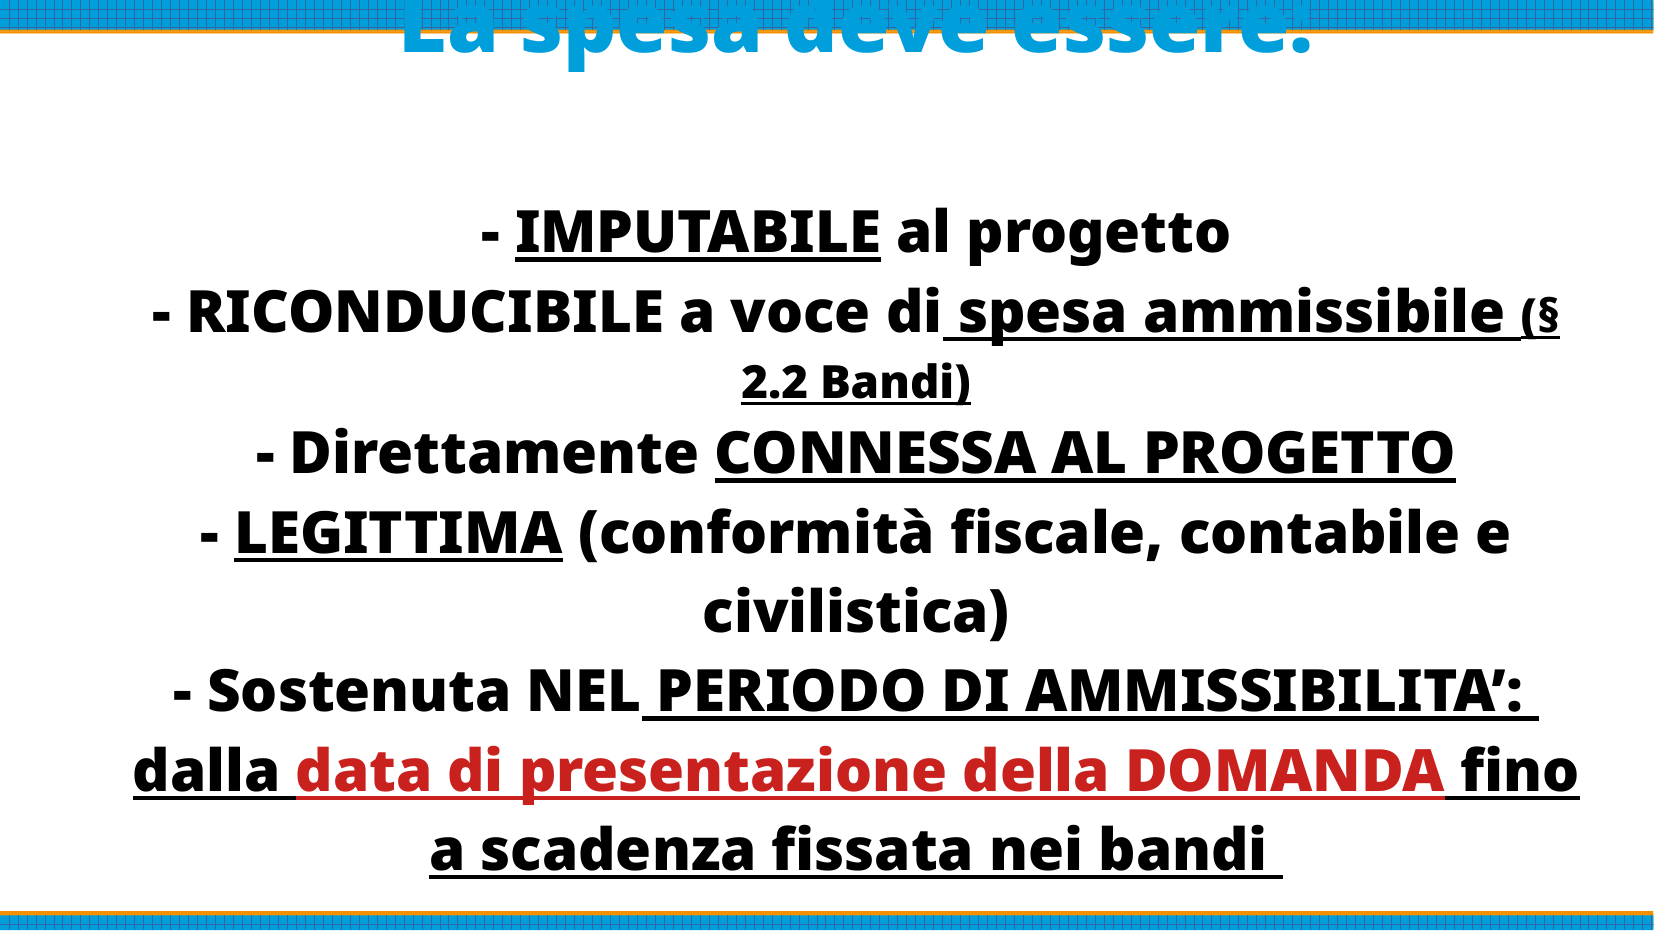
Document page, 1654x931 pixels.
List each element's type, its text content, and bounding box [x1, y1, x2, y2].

subtitle La spesa deve essere: - IMPUTABILE al progetto - RICONDUCIBILE a voce di spesa ammissibile (§ 2.2 Bandi) - Direttamente CONNESSA AL PROGETTO - LEGITTIMA (conformità fiscale, contabile e civilistica) - Sostenuta NEL PERIODO DI AMMISSIBILITA’: dalla data di presentazione della DOMANDA fino a scadenza fissata nei bandi [118, 67, 1595, 863]
